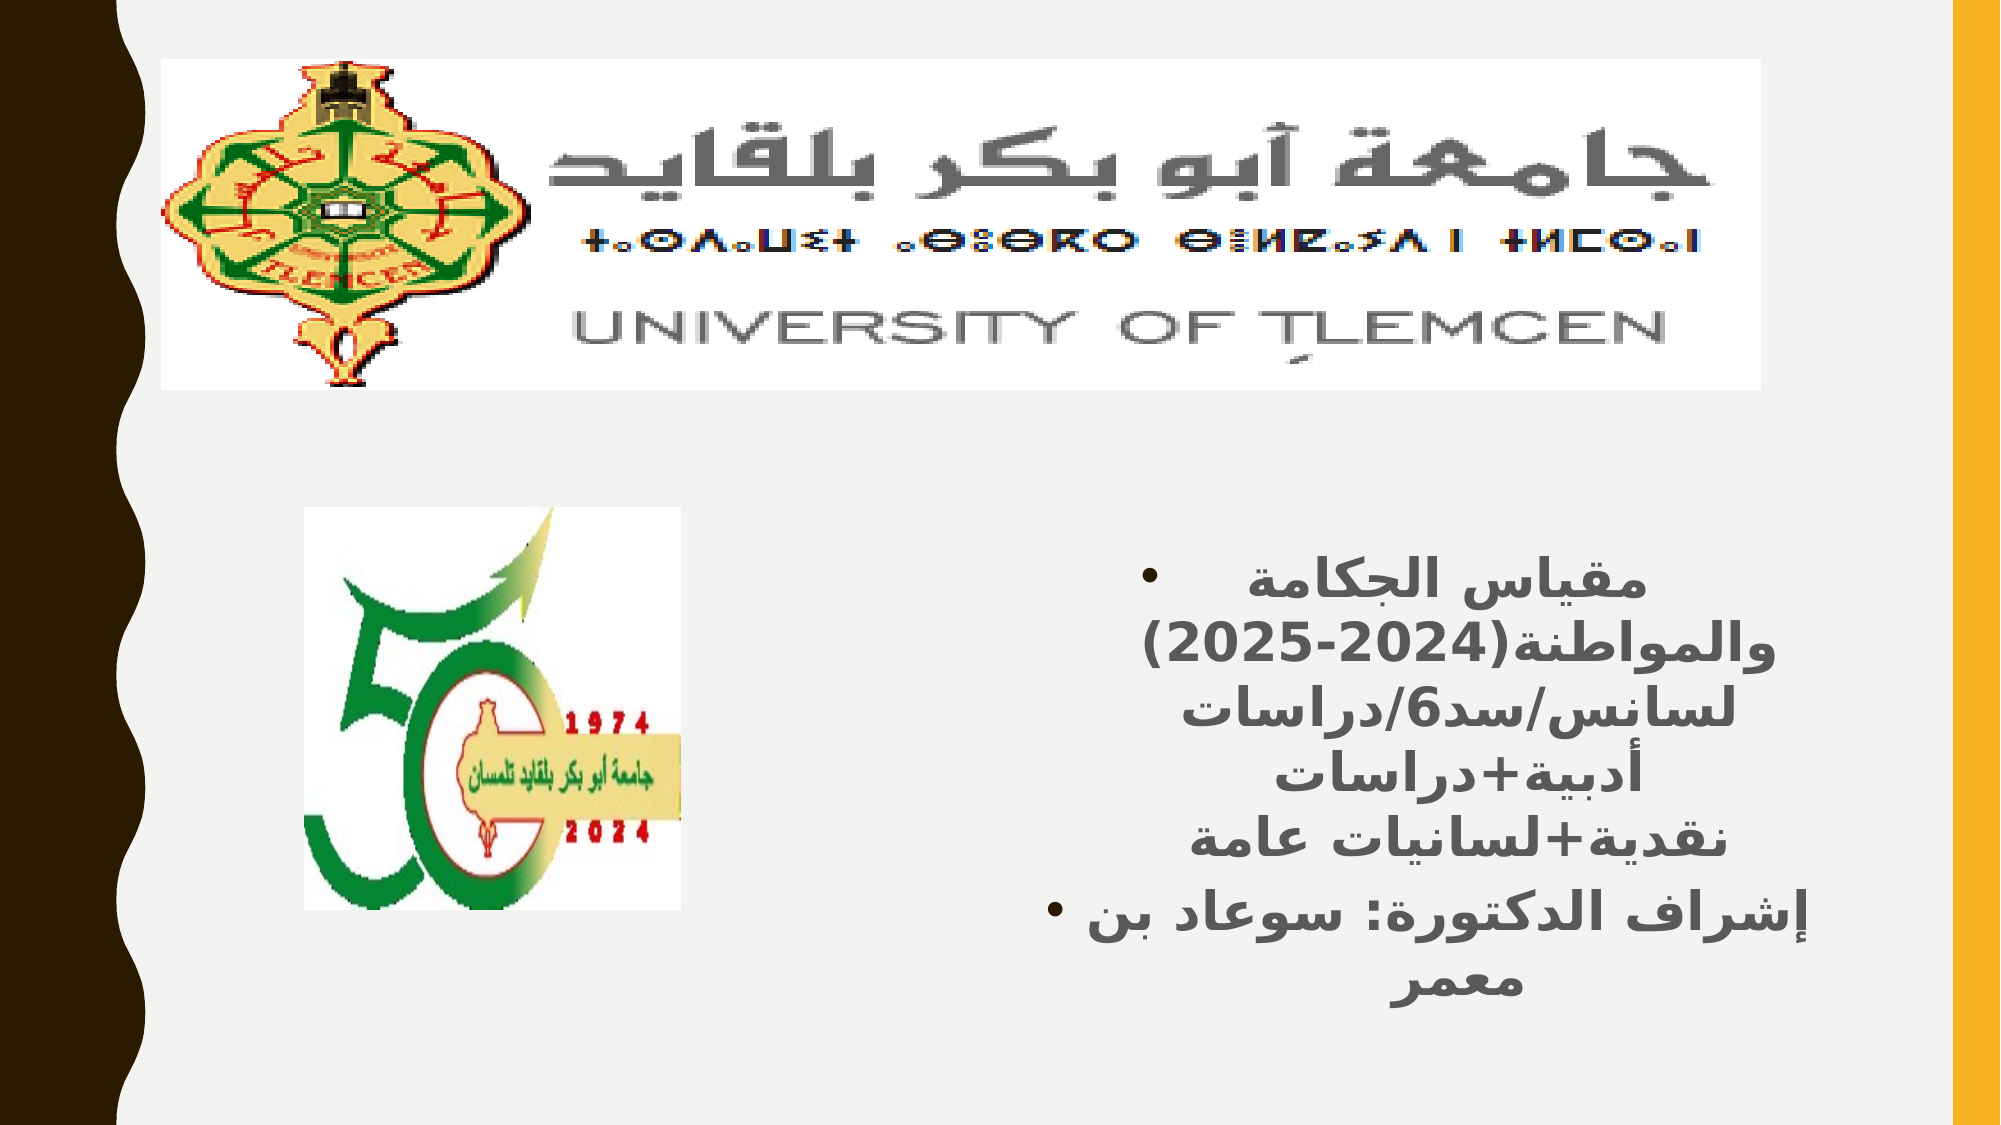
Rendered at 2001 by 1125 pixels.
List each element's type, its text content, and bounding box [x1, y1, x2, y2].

picture [304, 507, 681, 910]
picture [161, 59, 1761, 390]
list مقياس الجكامة والمواطنة(2024-2025) لسانس/سد6/دراسات أدبية+دراسات نقدية+لسانيات عامة إشراف الدكتورة: سوعاد بن معمر [1012, 535, 1863, 1014]
